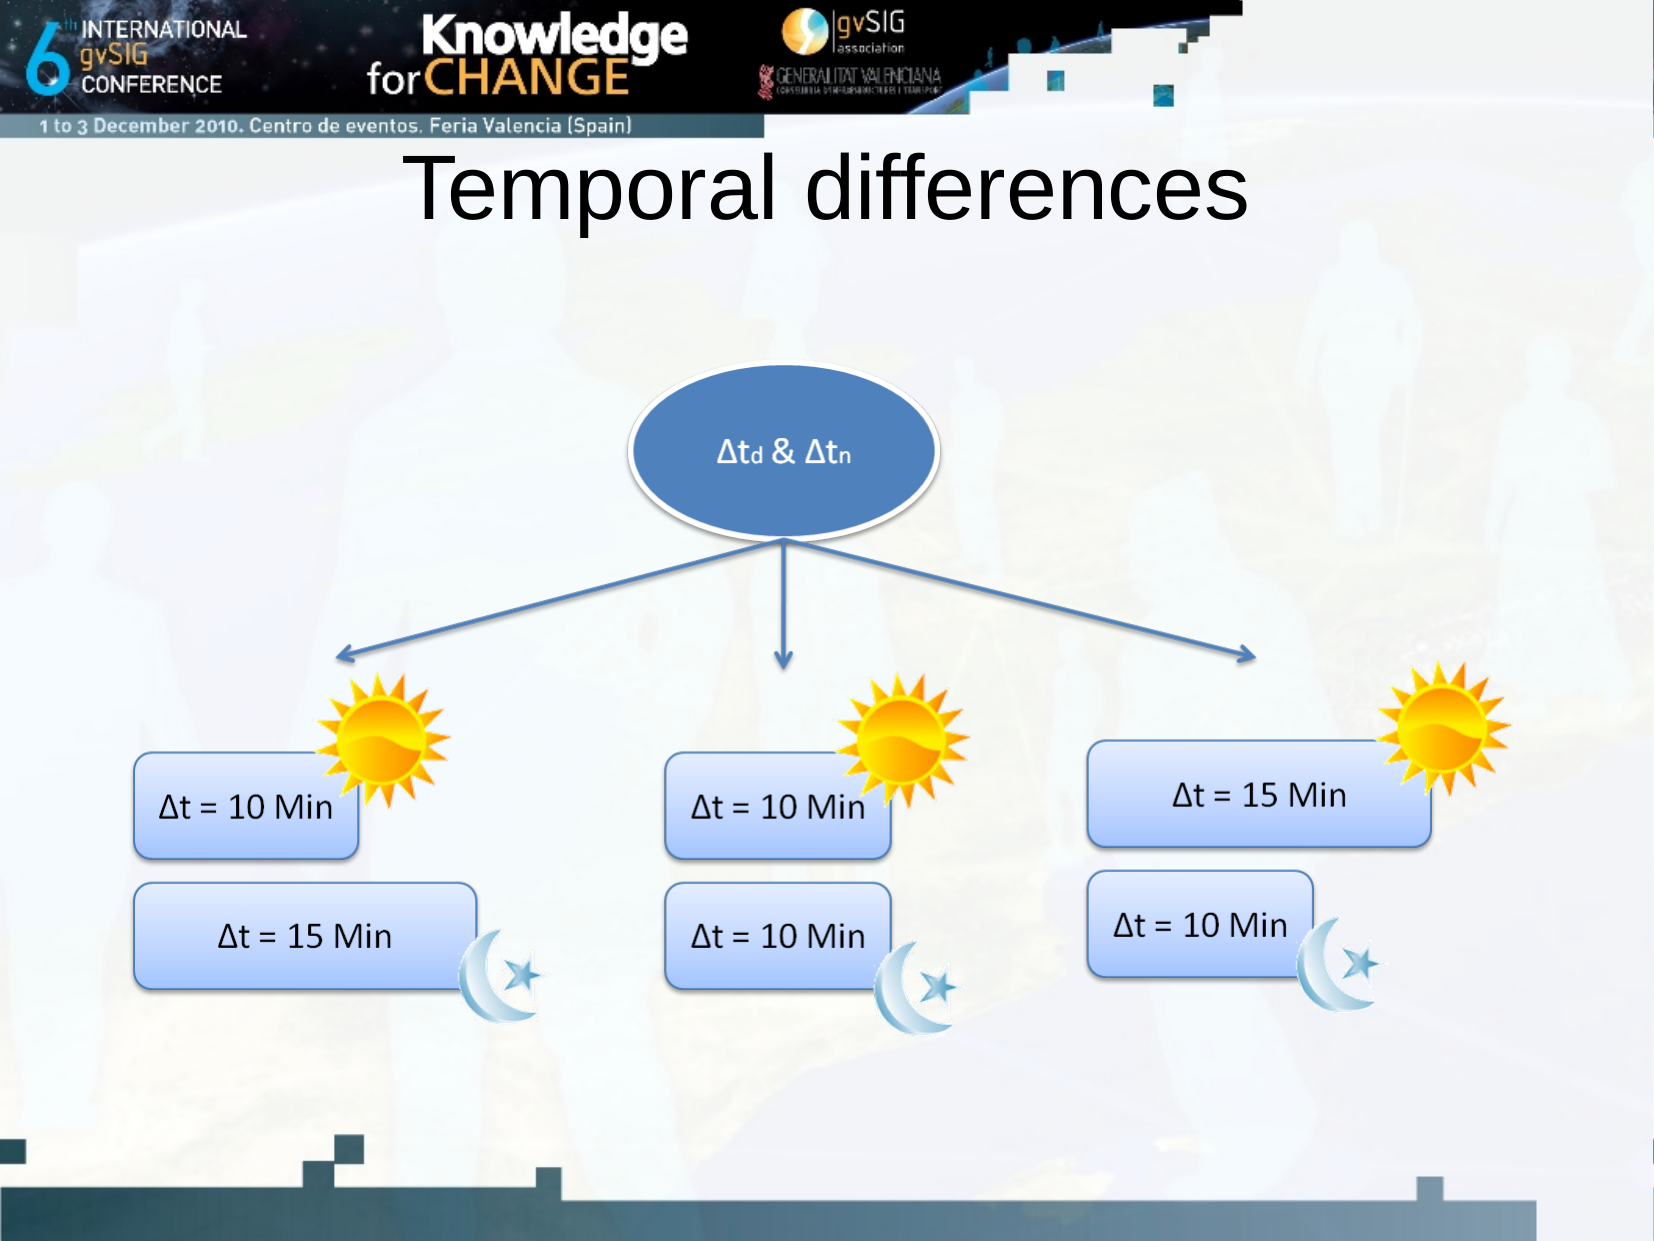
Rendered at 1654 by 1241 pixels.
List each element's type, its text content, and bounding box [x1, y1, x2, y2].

title Temporal differences [82, 92, 1571, 285]
picture [0, 0, 1654, 1241]
